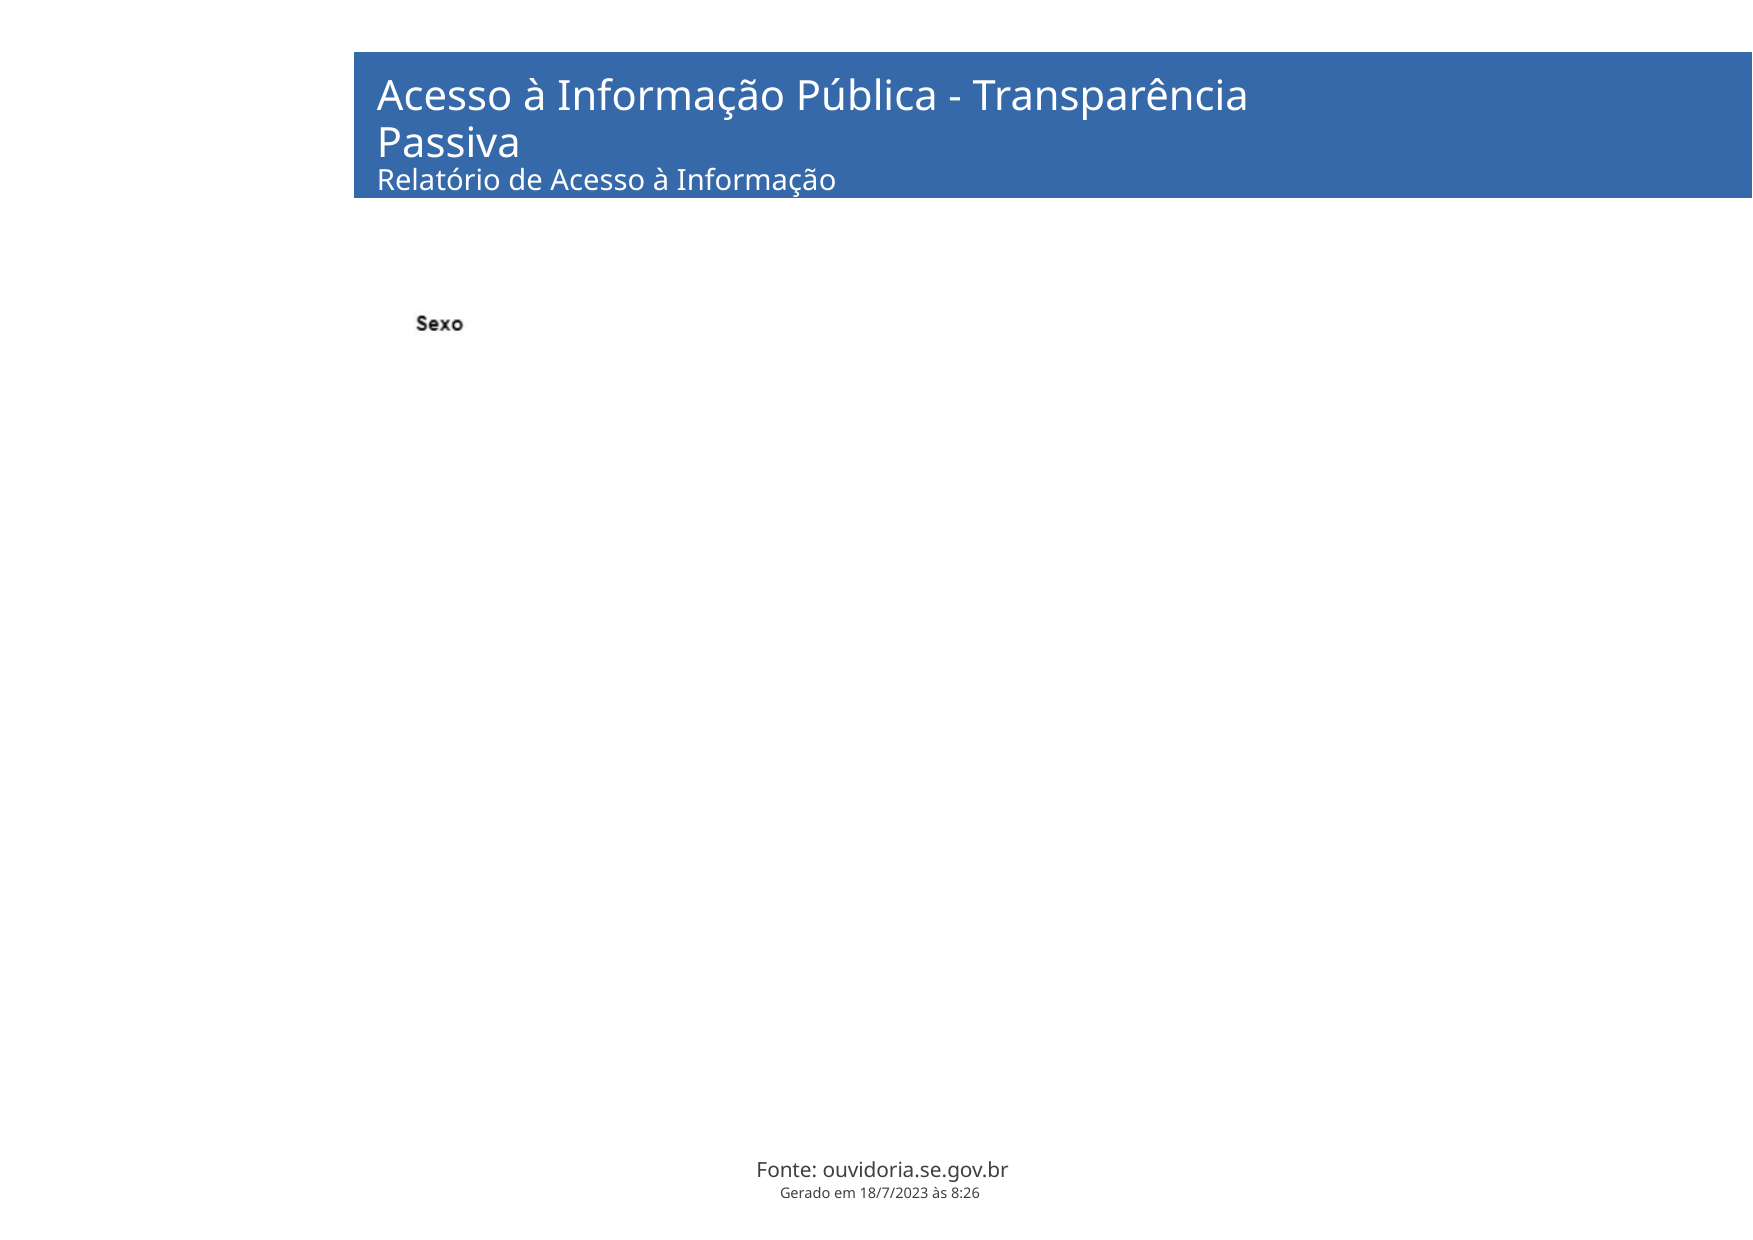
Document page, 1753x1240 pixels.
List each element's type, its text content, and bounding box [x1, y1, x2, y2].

text_box Gerado em 18/7/2023 às 8:26 [780, 1184, 999, 1202]
text_box [354, 52, 1752, 198]
text_box [155, 211, 1599, 1028]
text_box Acesso à Informação Pública - Transparência Passiva Relatório de Acesso à Informação SETURJunho a Junho de 2023 [376, 72, 1403, 228]
text_box Fonte: ouvidoria.se.gov.br [756, 1158, 1023, 1182]
